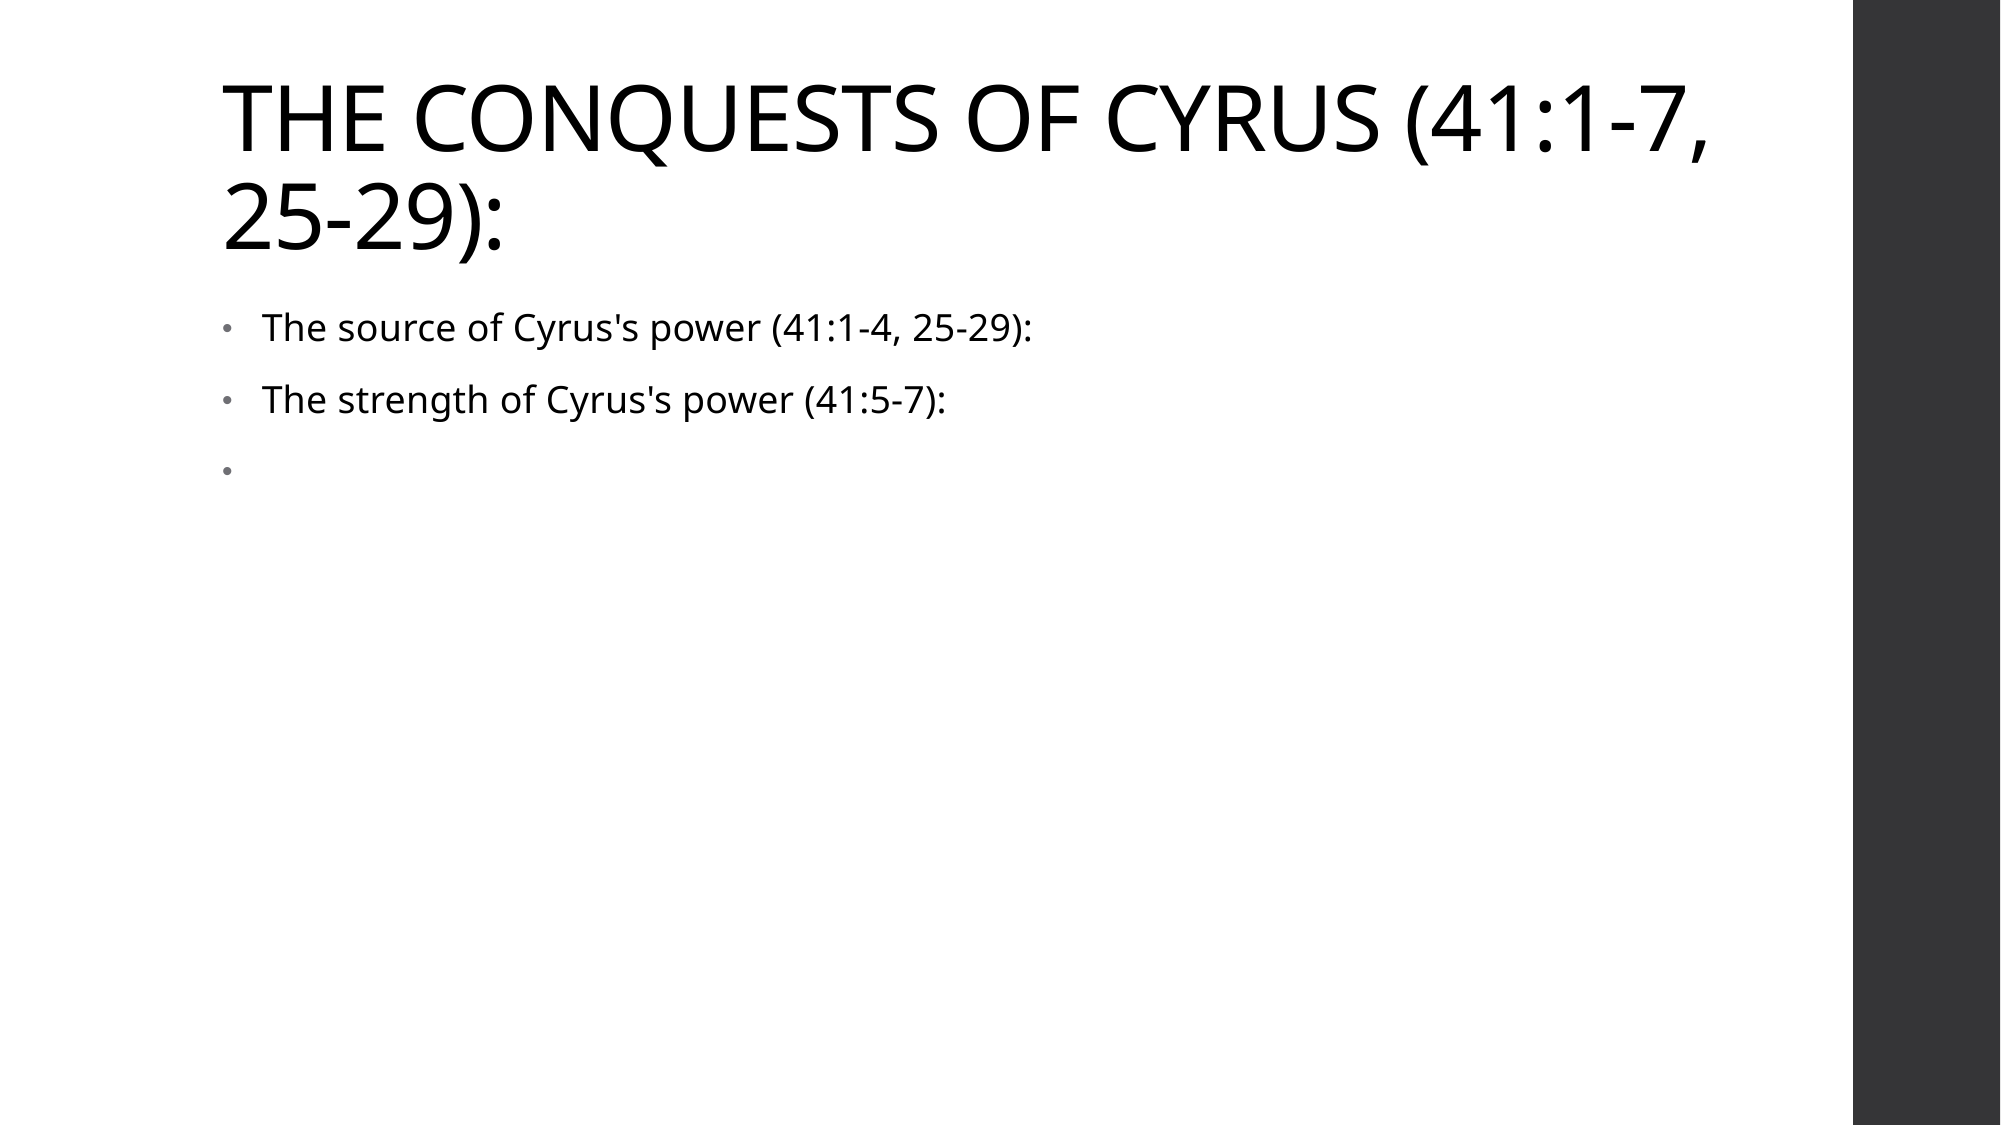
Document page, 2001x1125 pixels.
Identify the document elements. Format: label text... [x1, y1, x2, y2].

title THE CONQUESTS OF CYRUS (41:1-7, 25-29): [206, 60, 1797, 278]
list The source of Cyrus's power (41:1-4, 25-29): The strength of Cyrus's power (41:5-7): [206, 299, 1617, 1014]
